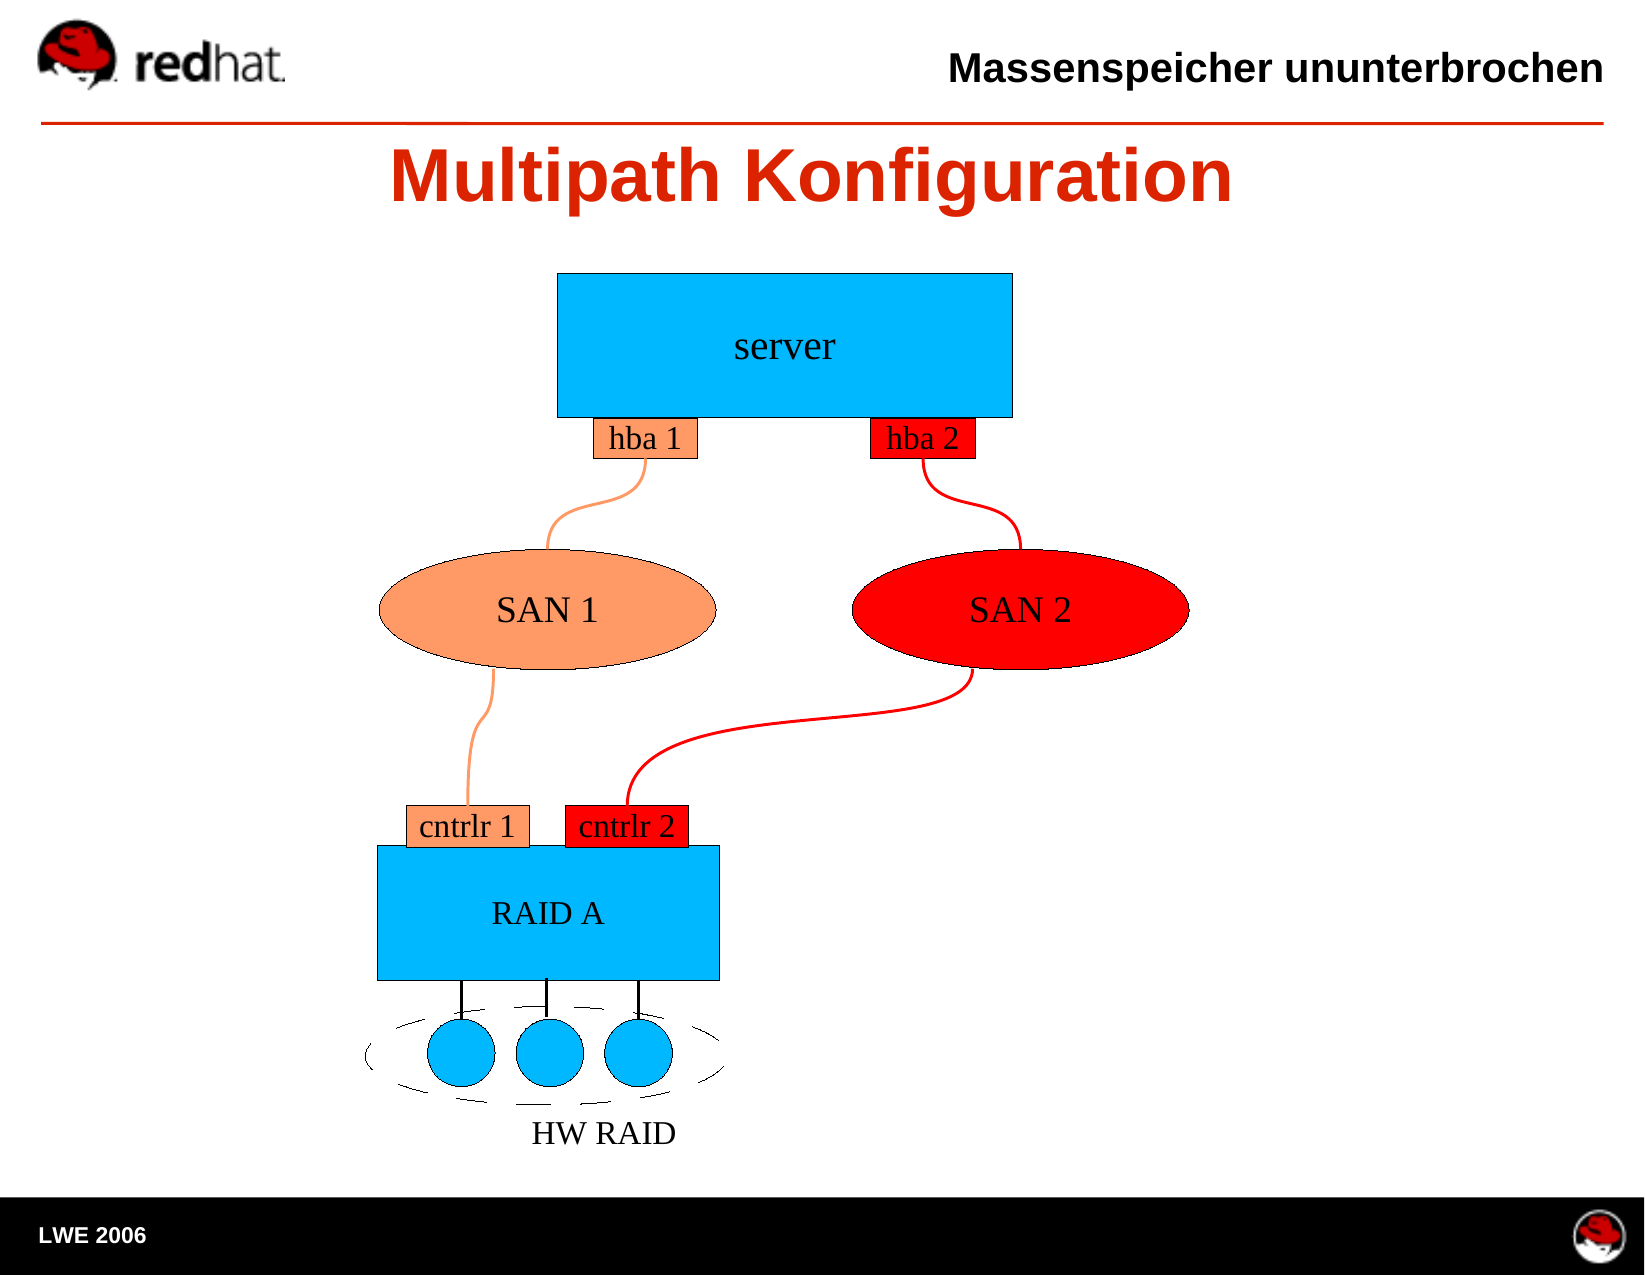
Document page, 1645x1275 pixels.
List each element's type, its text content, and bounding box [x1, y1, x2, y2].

text_box cntrlr 2 [565, 805, 689, 848]
text_box Multipath Konfiguration [389, 133, 1003, 227]
picture [1568, 1206, 1631, 1270]
text_box Massenspeicher ununterbrochen [959, 44, 1605, 97]
text_box SAN 2 [852, 549, 1190, 670]
text_box SAN 1 [379, 549, 717, 670]
text_box server [557, 273, 1013, 418]
text_box [604, 1019, 673, 1087]
text_box hba 1 [593, 418, 698, 459]
text_box [0, 1197, 1645, 1275]
picture [36, 17, 285, 102]
text_box cntrlr 1 [406, 805, 530, 848]
text_box [427, 1019, 496, 1087]
text_box [516, 1008, 584, 1087]
text_box LWE 2006 [38, 1222, 381, 1252]
text_box hba 2 [870, 418, 976, 459]
text_box HW RAID [531, 1114, 678, 1162]
text_box RAID A [377, 845, 720, 981]
